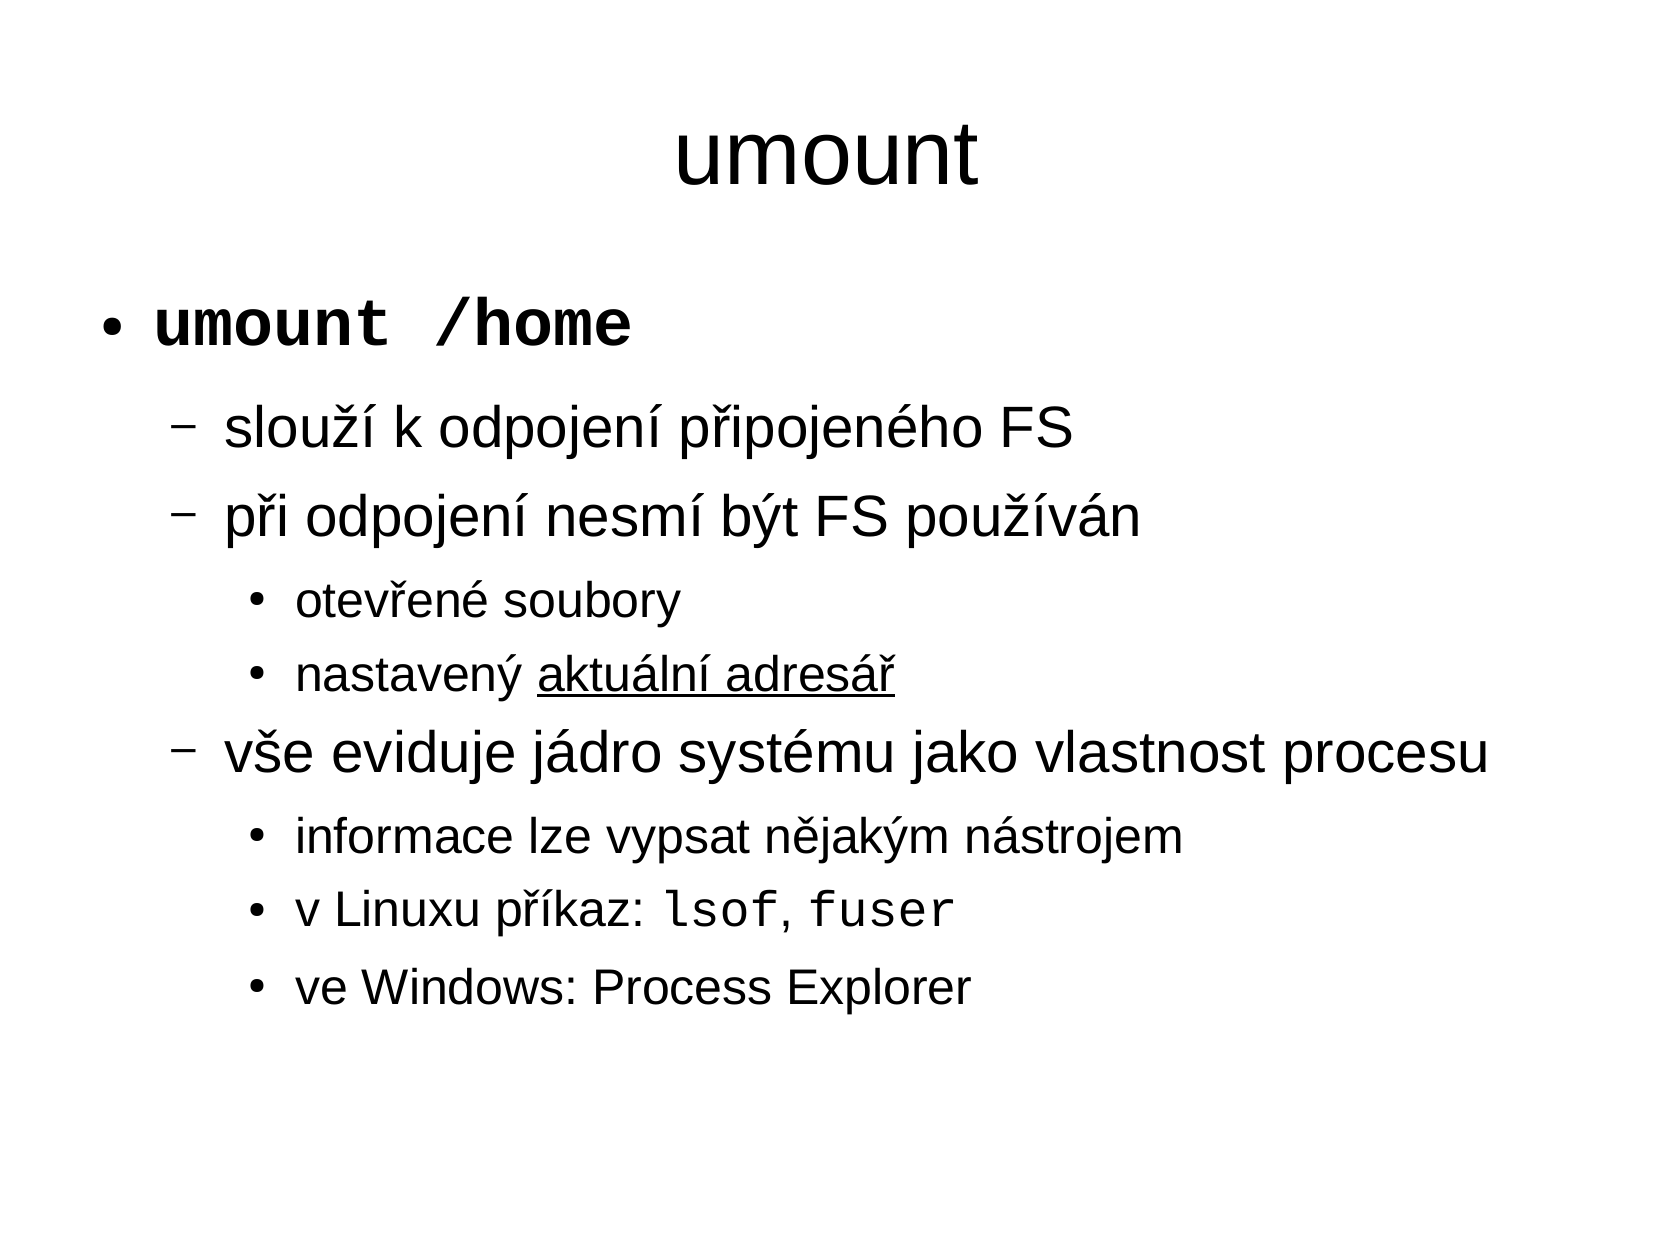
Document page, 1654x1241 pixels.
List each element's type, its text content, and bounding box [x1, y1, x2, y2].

list umount /home slouží k odpojení připojeného FS při odpojení nesmí být FS používán otevřené soubory nastavený aktuální adresář vše eviduje jádro systému jako vlastnost procesu informace lze vypsat nějakým nástrojem v Linuxu příkaz: lsof, fuser ve Windows: Process Explorer [82, 290, 1571, 1193]
title umount [82, 49, 1571, 257]
